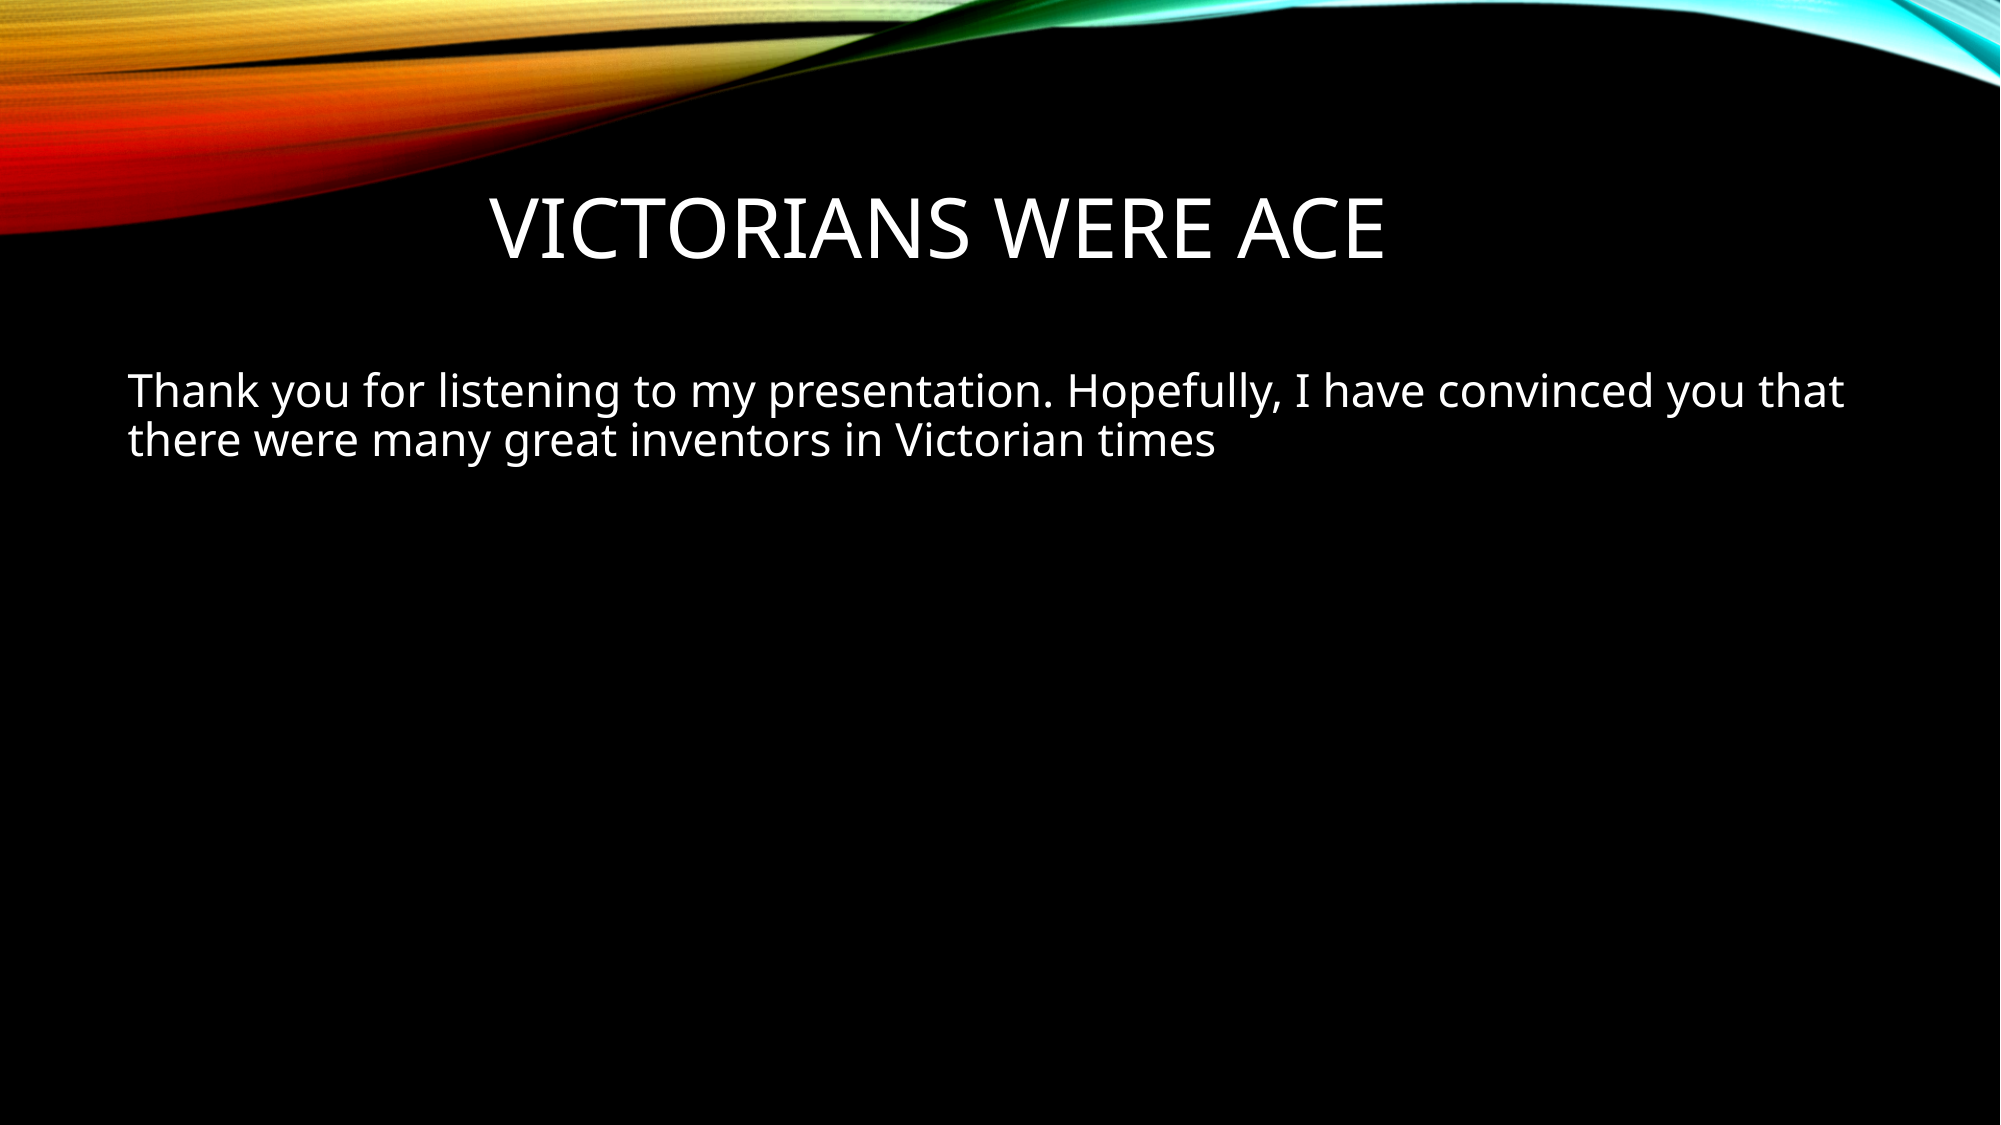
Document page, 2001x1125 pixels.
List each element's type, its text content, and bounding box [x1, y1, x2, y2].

list Thank you for listening to my presentation. Hopefully, I have convinced you that there were many great inventors in Victorian times [112, 360, 1888, 1021]
title Victorians were ace [474, 125, 1888, 338]
